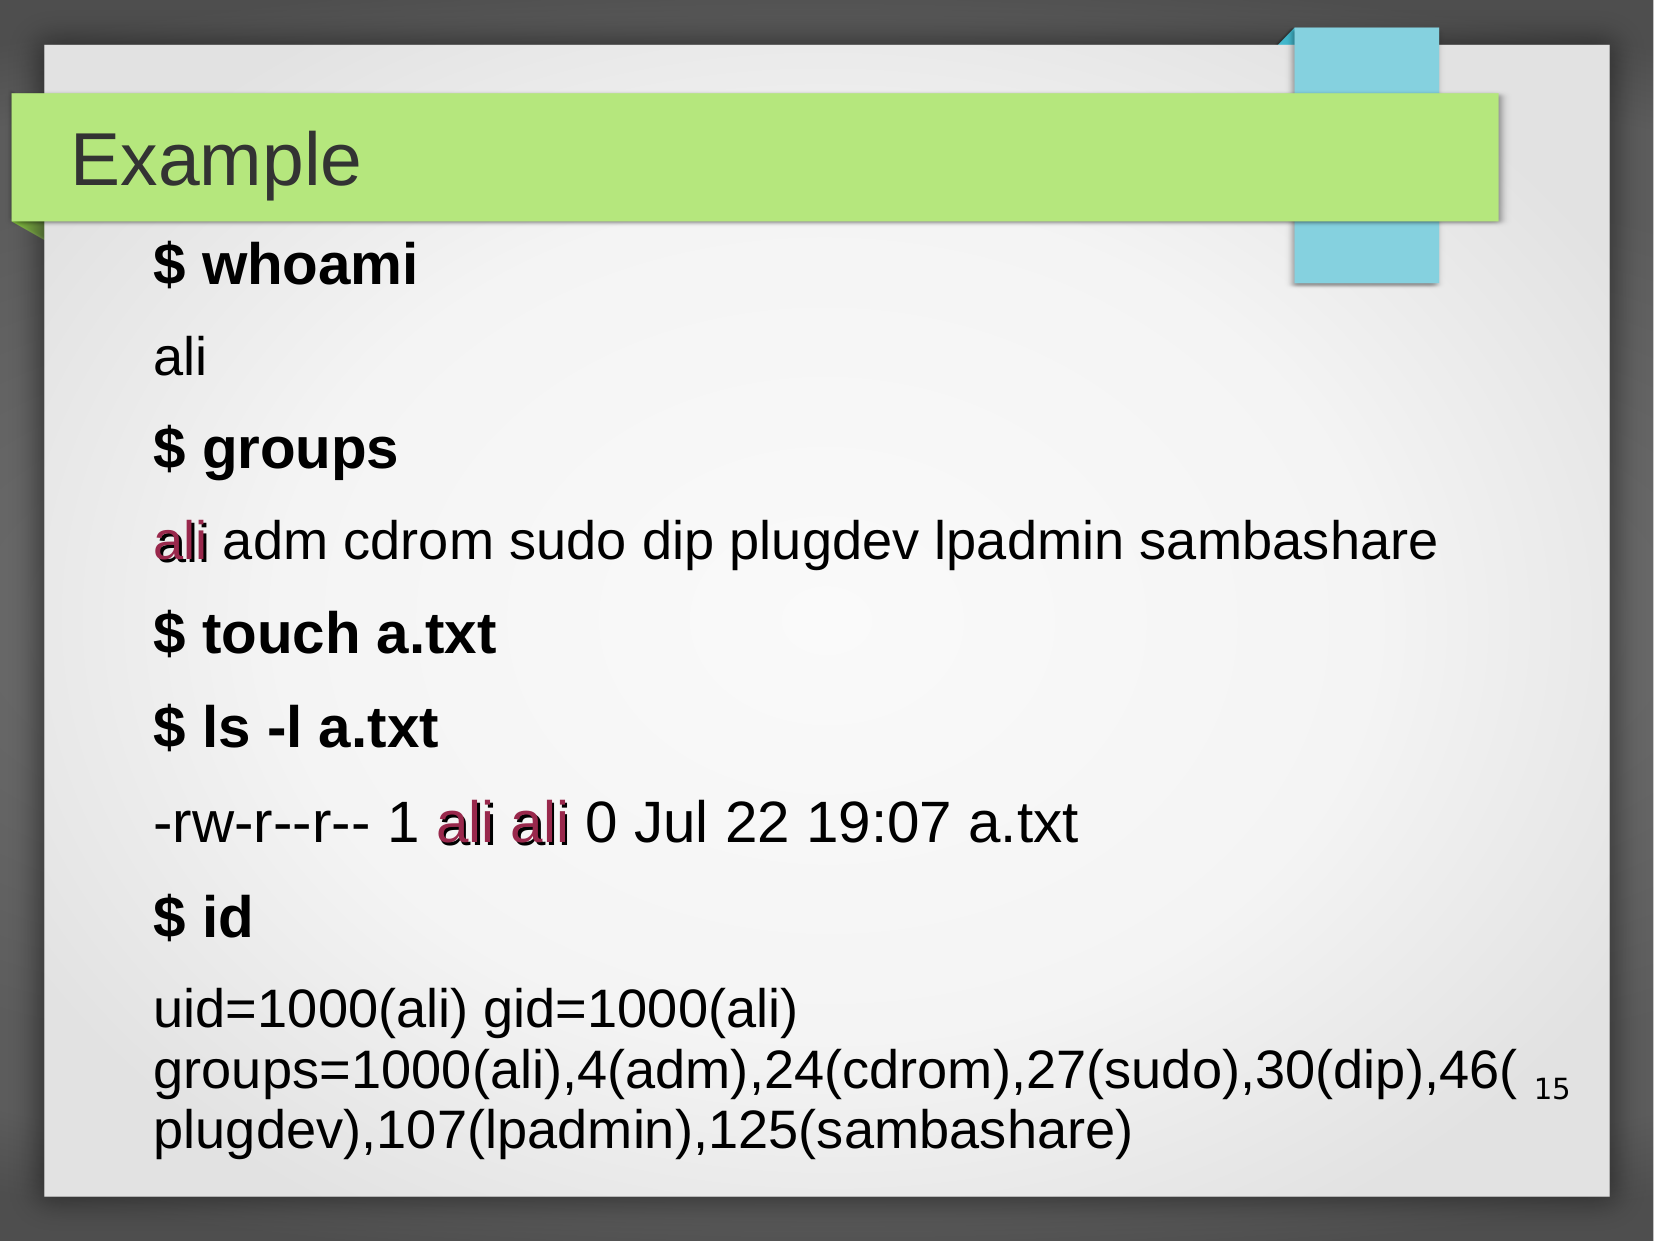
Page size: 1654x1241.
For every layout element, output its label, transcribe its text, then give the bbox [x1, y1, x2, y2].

picture [0, 0, 1654, 1241]
list $ whoami ali $ groups ali adm cdrom sudo dip plugdev lpadmin sambashare $ touch a.txt $ ls -l a.txt -rw-r--r-- 1 ali ali 0 Jul 22 19:07 a.txt $ id uid=1000(ali) gid=1000(ali) groups=1000(ali),4(adm),24(cdrom),27(sudo),30(dip),46(plugdev),107(lpadmin),125(sambashare) [82, 231, 1538, 1193]
title Example [70, 106, 1229, 213]
